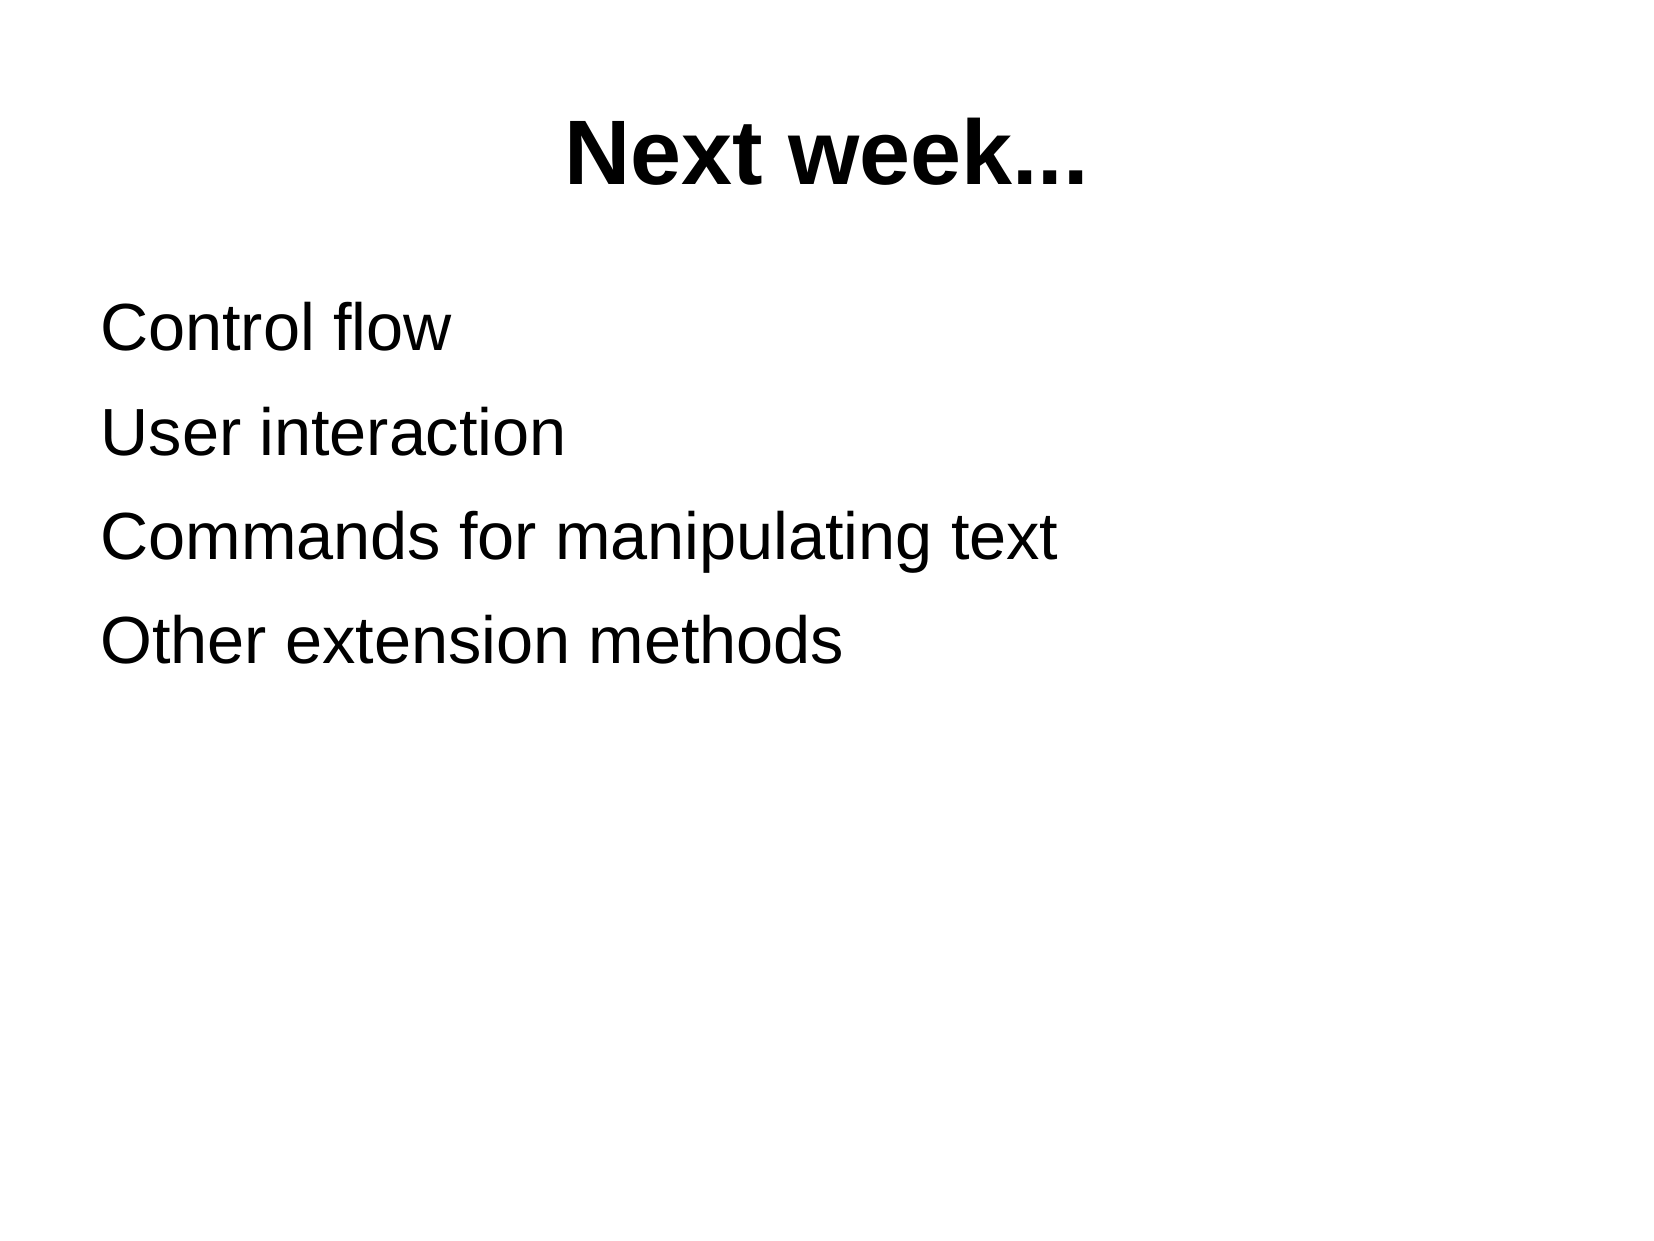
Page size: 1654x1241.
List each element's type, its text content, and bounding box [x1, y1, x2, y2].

list Control flow User interaction Commands for manipulating text Other extension methods [82, 290, 1571, 1094]
title Next week... [82, 56, 1571, 250]
